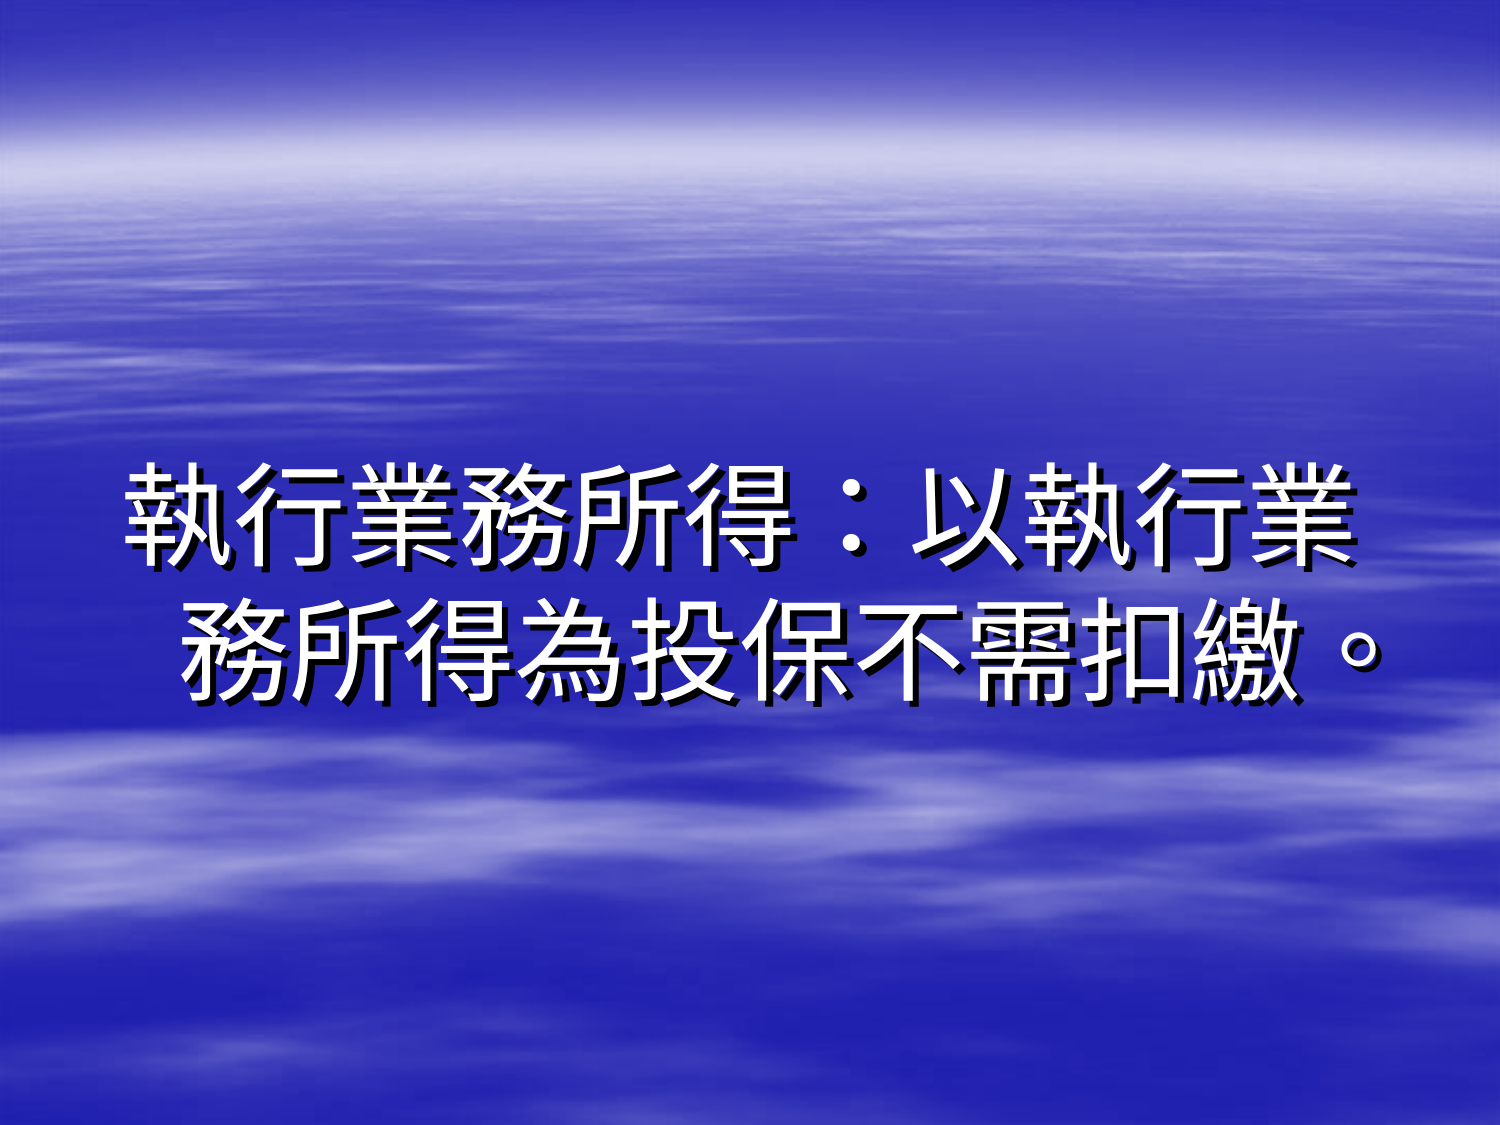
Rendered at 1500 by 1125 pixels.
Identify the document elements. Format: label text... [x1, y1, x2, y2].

list 執行業務所得：以執行業務所得為投保不需扣繳。 [49, 275, 1451, 1001]
